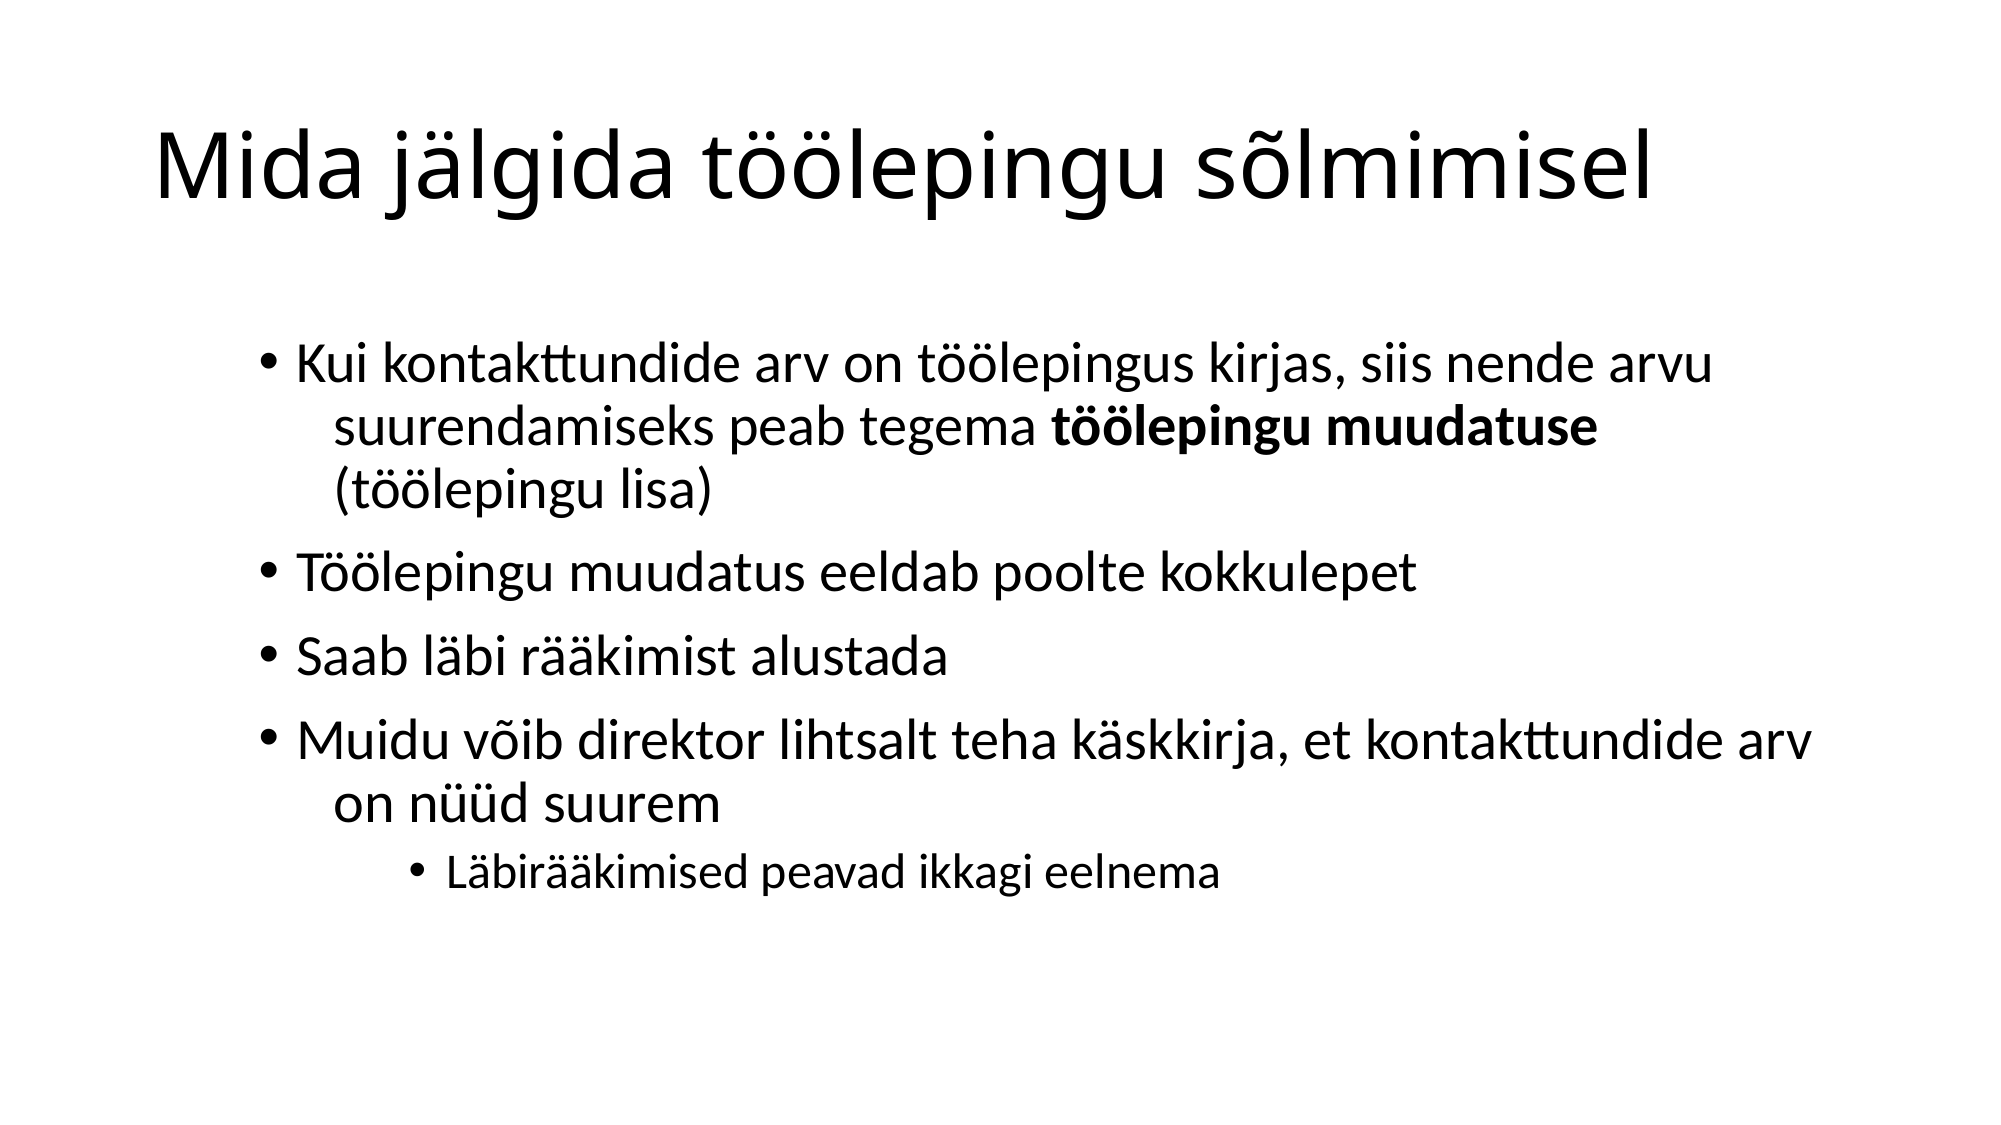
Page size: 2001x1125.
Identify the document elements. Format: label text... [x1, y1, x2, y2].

title Mida jälgida töölepingu sõlmimisel [137, 59, 1863, 278]
list Kui kontakttundide arv on töölepingus kirjas, siis nende arvu suurendamiseks peab tegema töölepingu muudatuse (töölepingu lisa) Töölepingu muudatus eeldab poolte kokkulepet Saab läbi rääkimist alustada Muidu võib direktor lihtsalt teha käskkirja, et kontakttundide arv on nüüd suurem Läbirääkimised peavad ikkagi eelnema [243, 324, 1887, 1049]
